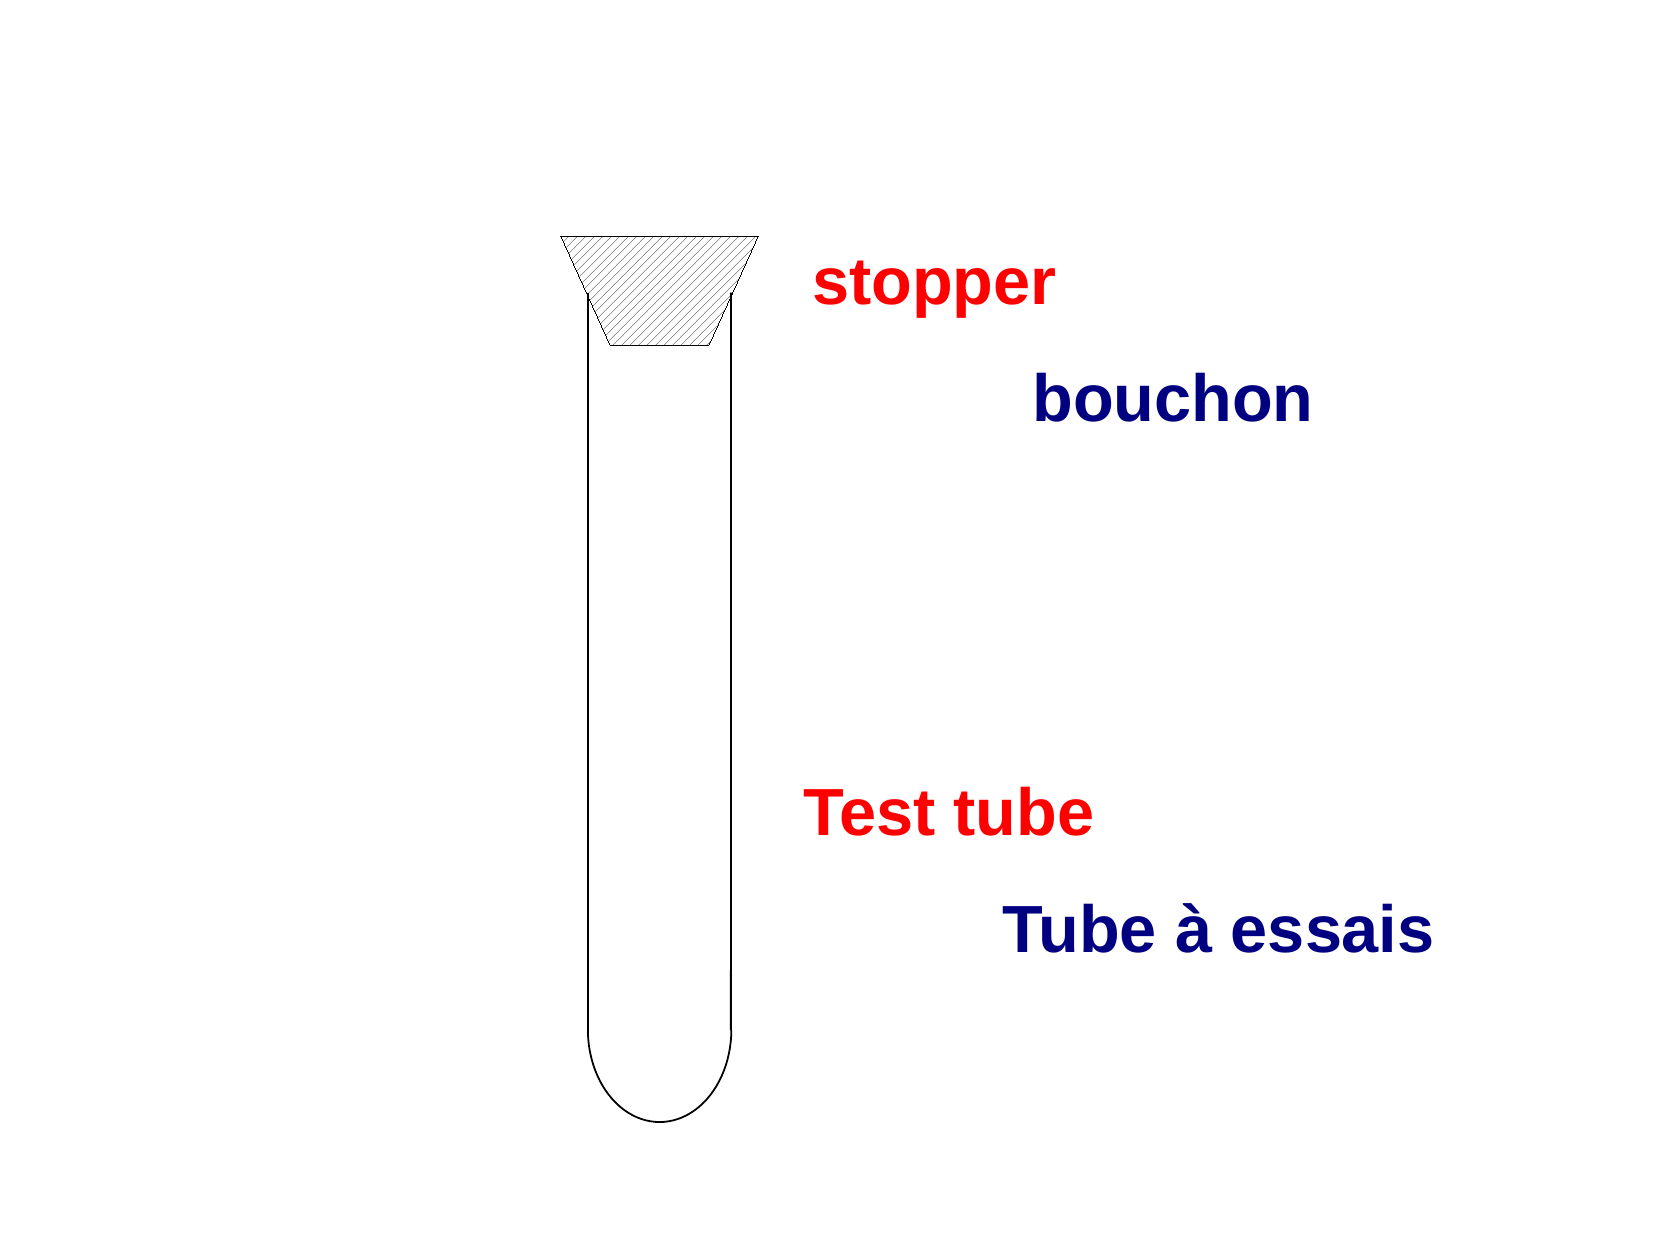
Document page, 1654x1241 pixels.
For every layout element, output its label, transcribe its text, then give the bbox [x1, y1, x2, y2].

text_box Test tube [788, 767, 1110, 858]
text_box stopper [797, 236, 1072, 326]
text_box Tube à essais [988, 884, 1450, 975]
text_box [560, 236, 759, 1034]
text_box bouchon [1017, 353, 1329, 443]
